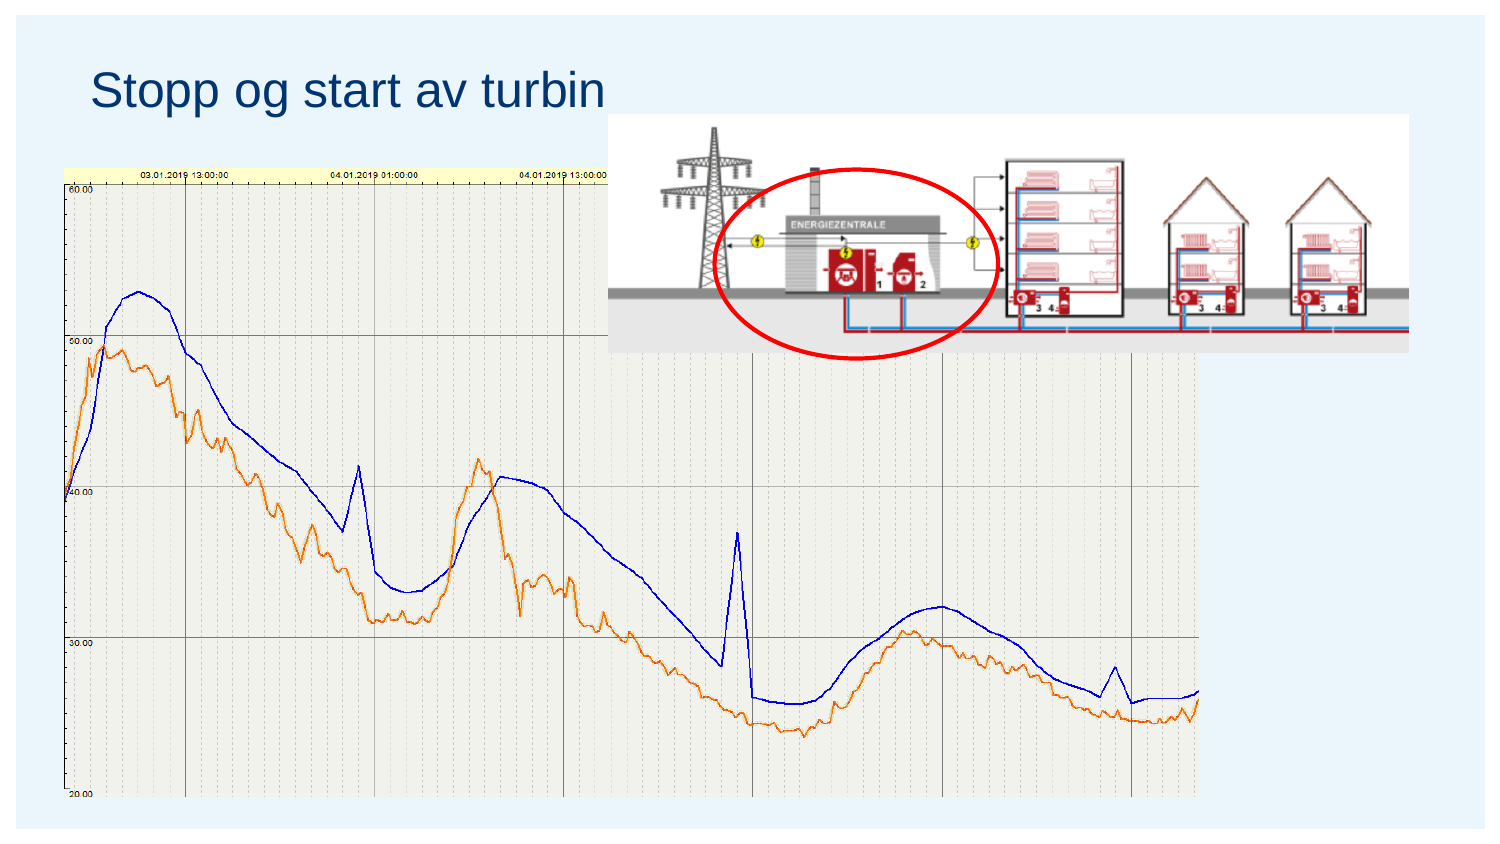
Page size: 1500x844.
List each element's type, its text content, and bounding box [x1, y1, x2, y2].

picture [0, 0, 1500, 844]
title Stopp og start av turbin [75, 33, 1425, 125]
